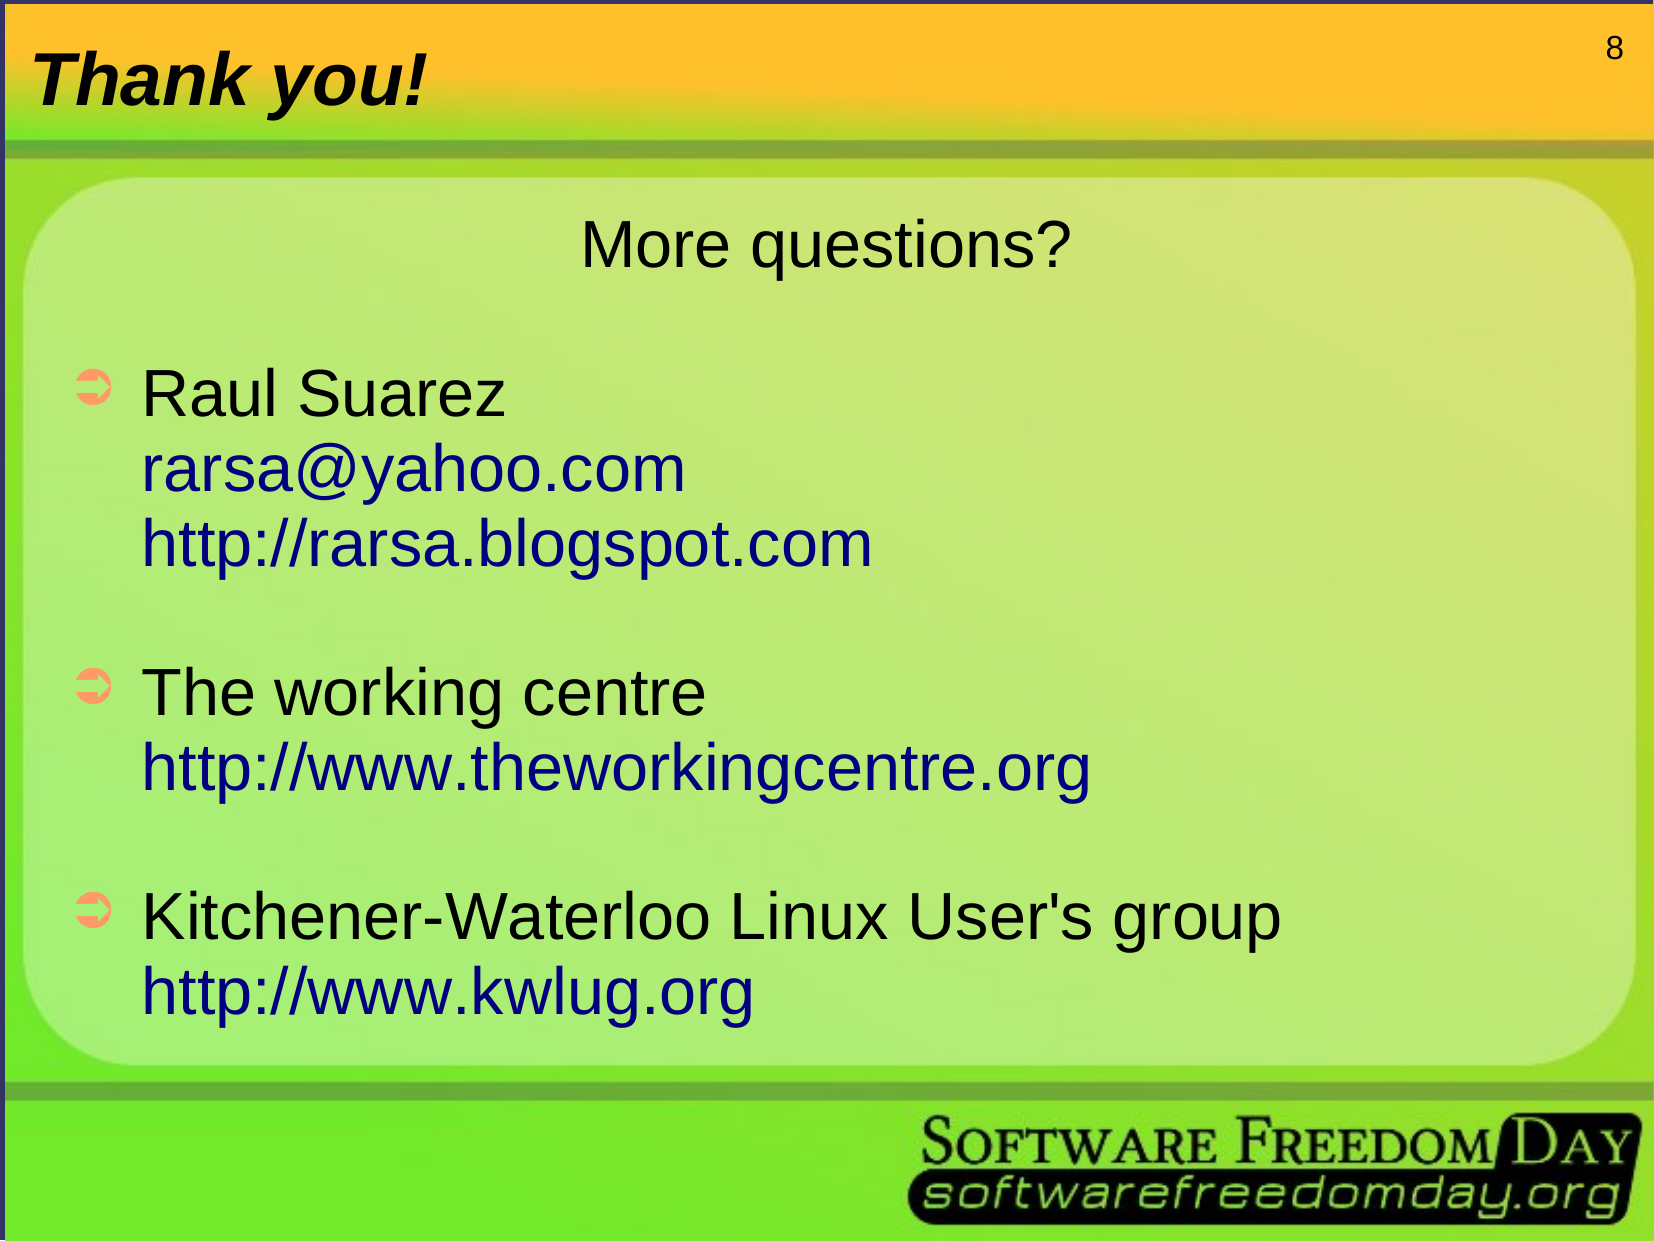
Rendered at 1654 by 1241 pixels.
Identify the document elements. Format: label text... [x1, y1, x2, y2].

picture [5, 4, 1654, 1241]
list More questions? Raul Suarez rarsa@yahoo.com http://rarsa.blogspot.com The working centre http://www.theworkingcentre.org Kitchener-Waterloo Linux User's group http://www.kwlug.org [59, 206, 1595, 1030]
title Thank you! [29, 0, 1625, 159]
